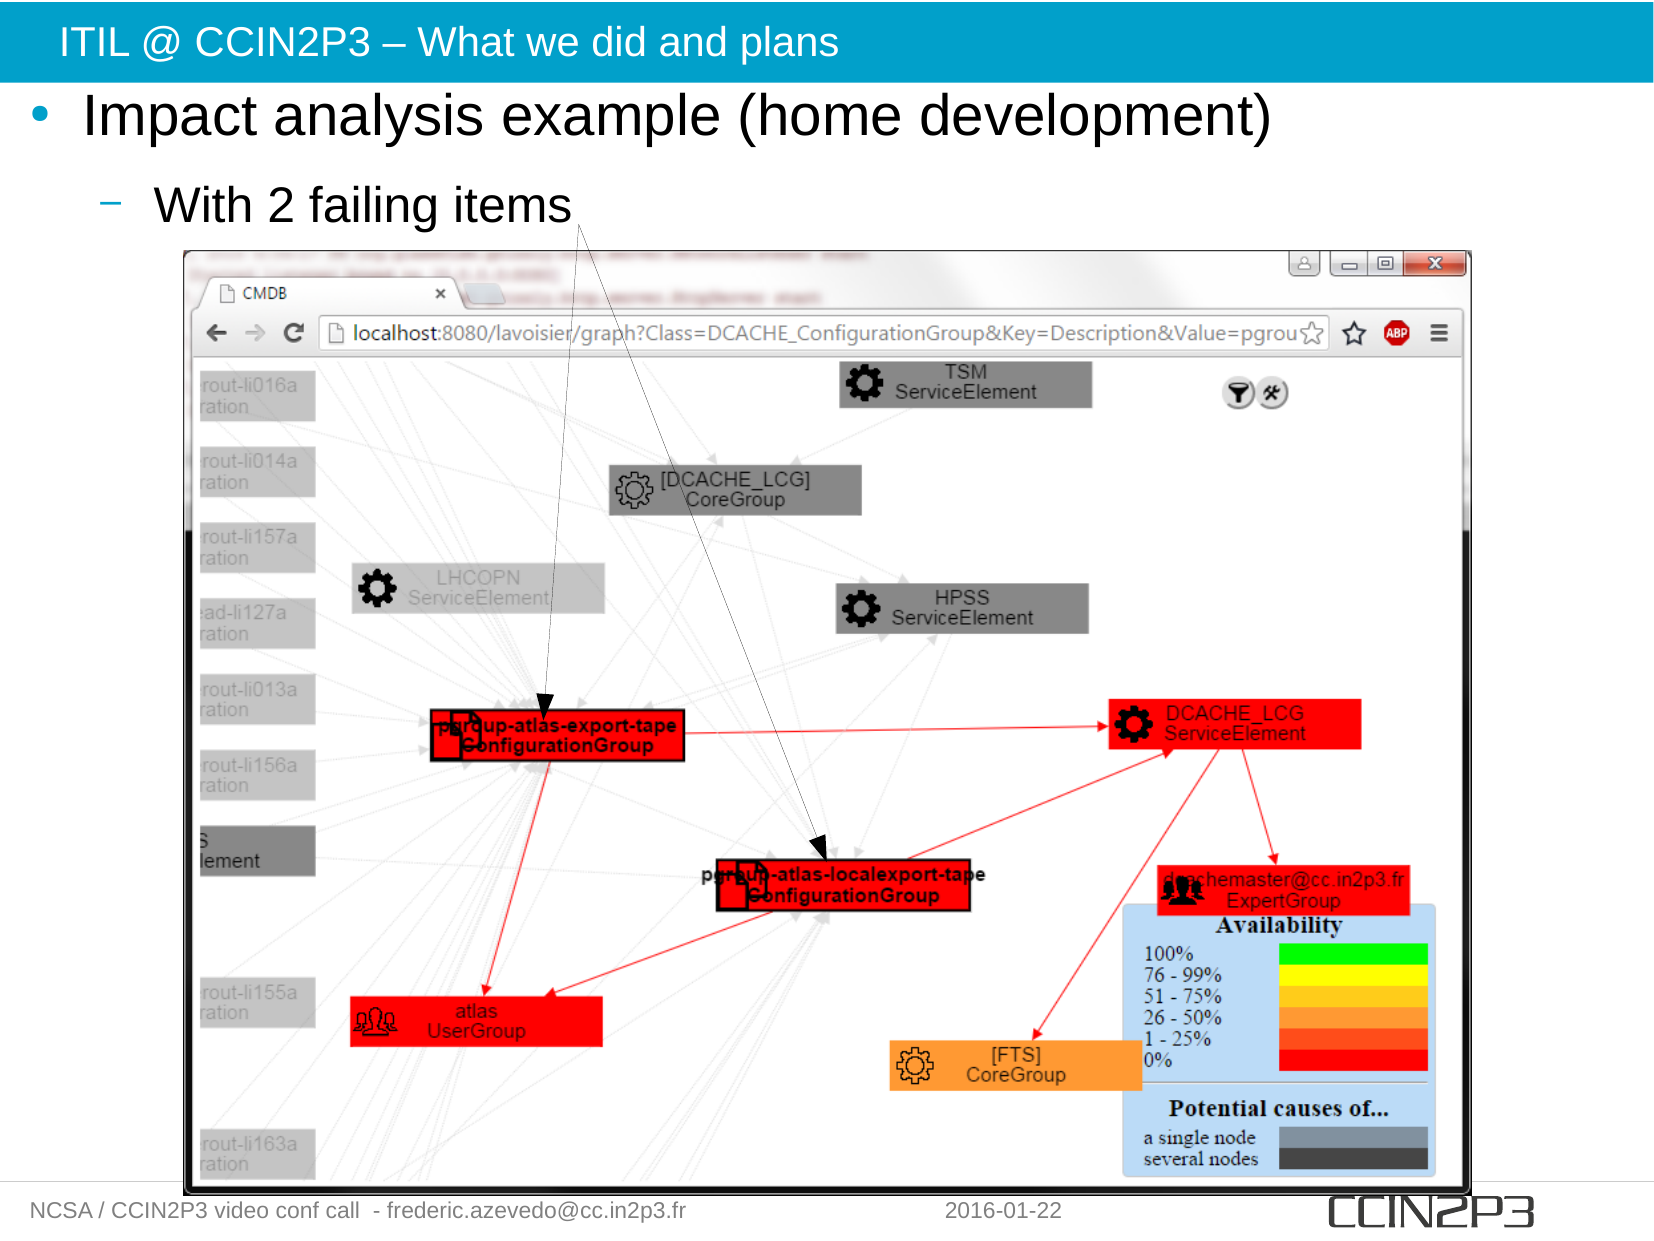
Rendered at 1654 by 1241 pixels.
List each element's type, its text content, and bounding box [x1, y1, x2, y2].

picture [183, 250, 1472, 1196]
title ITIL @ CCIN2P3 – What we did and plans [0, 2, 1654, 83]
list Impact analysis example (home development) With 2 failing items [11, 82, 1630, 154]
